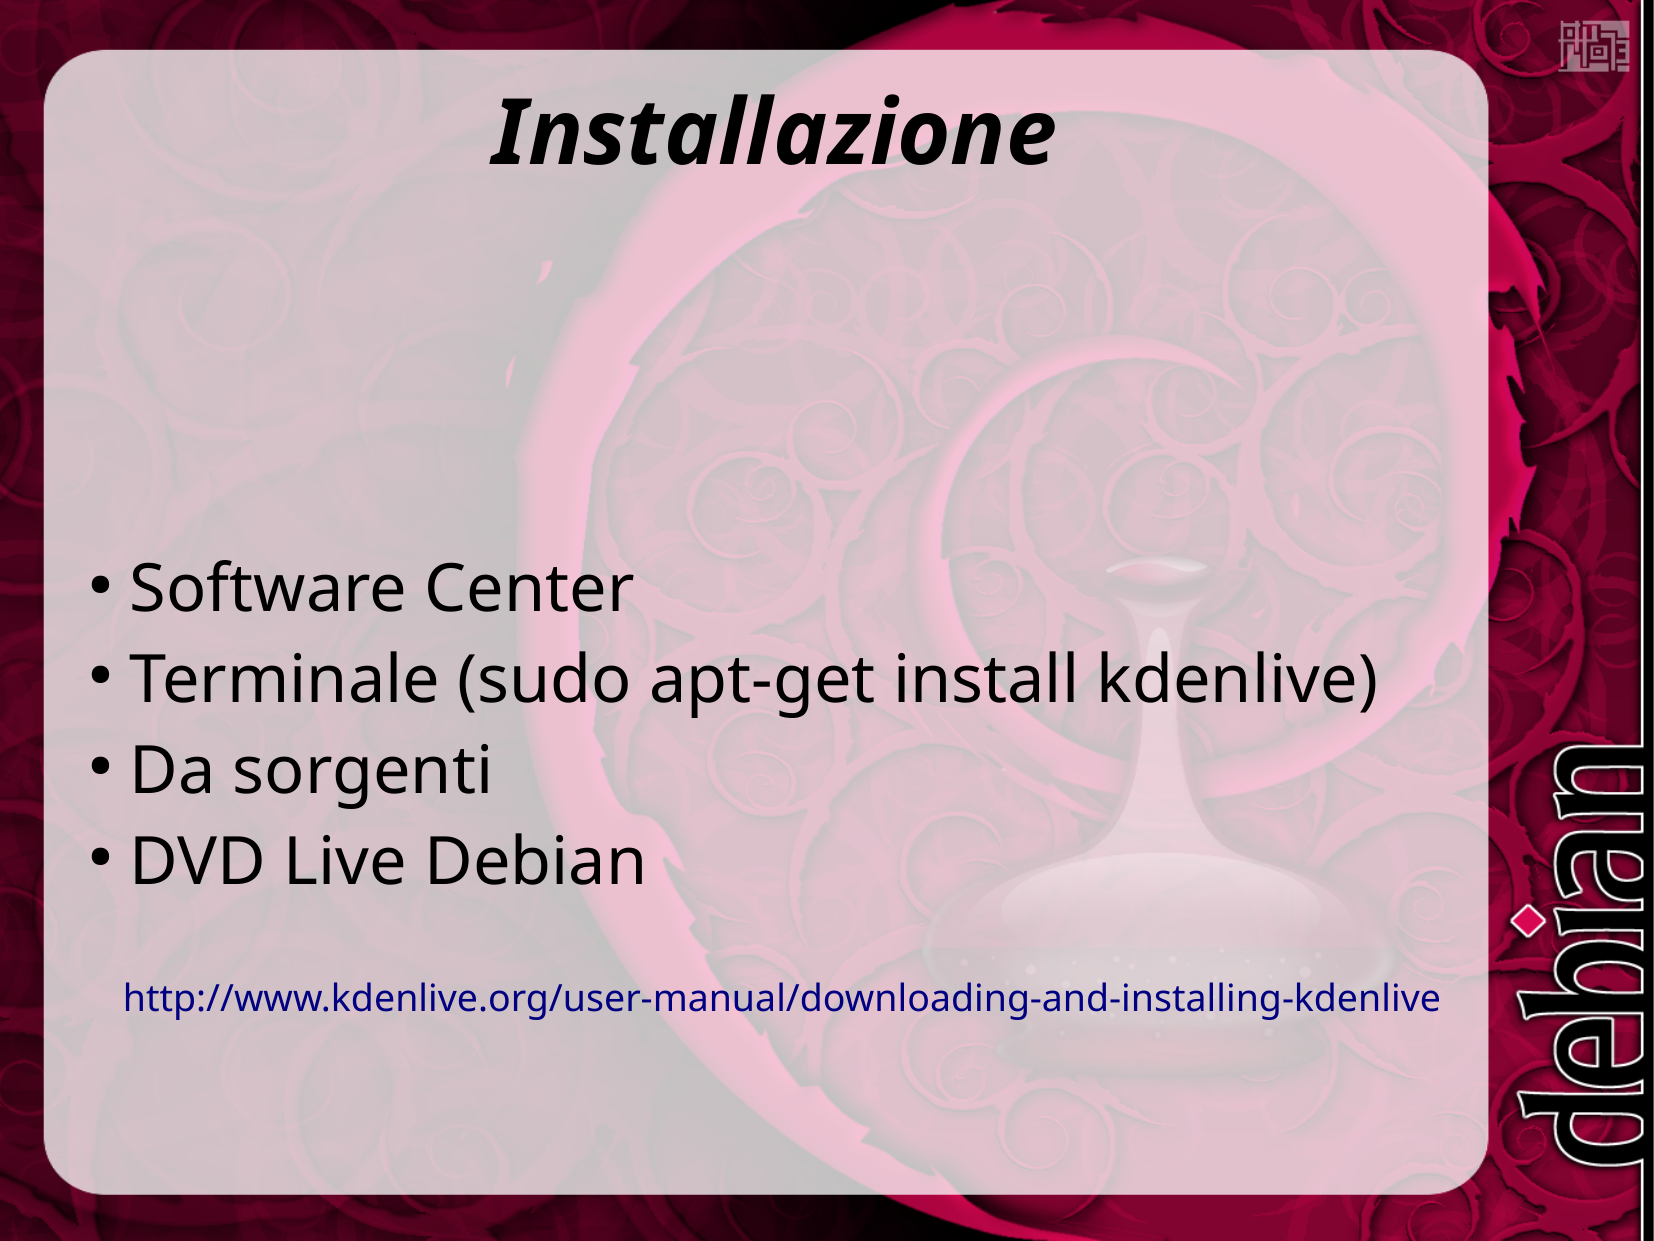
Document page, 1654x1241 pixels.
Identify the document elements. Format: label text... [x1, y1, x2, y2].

picture [0, 0, 1654, 1241]
title Installazione [35, 93, 1454, 473]
subtitle Software Center Terminale (sudo apt-get install kdenlive) Da sorgenti DVD Live Debian http://www.kdenlive.org/user-manual/downloading-and-installing-kdenlive [88, 297, 1477, 1102]
